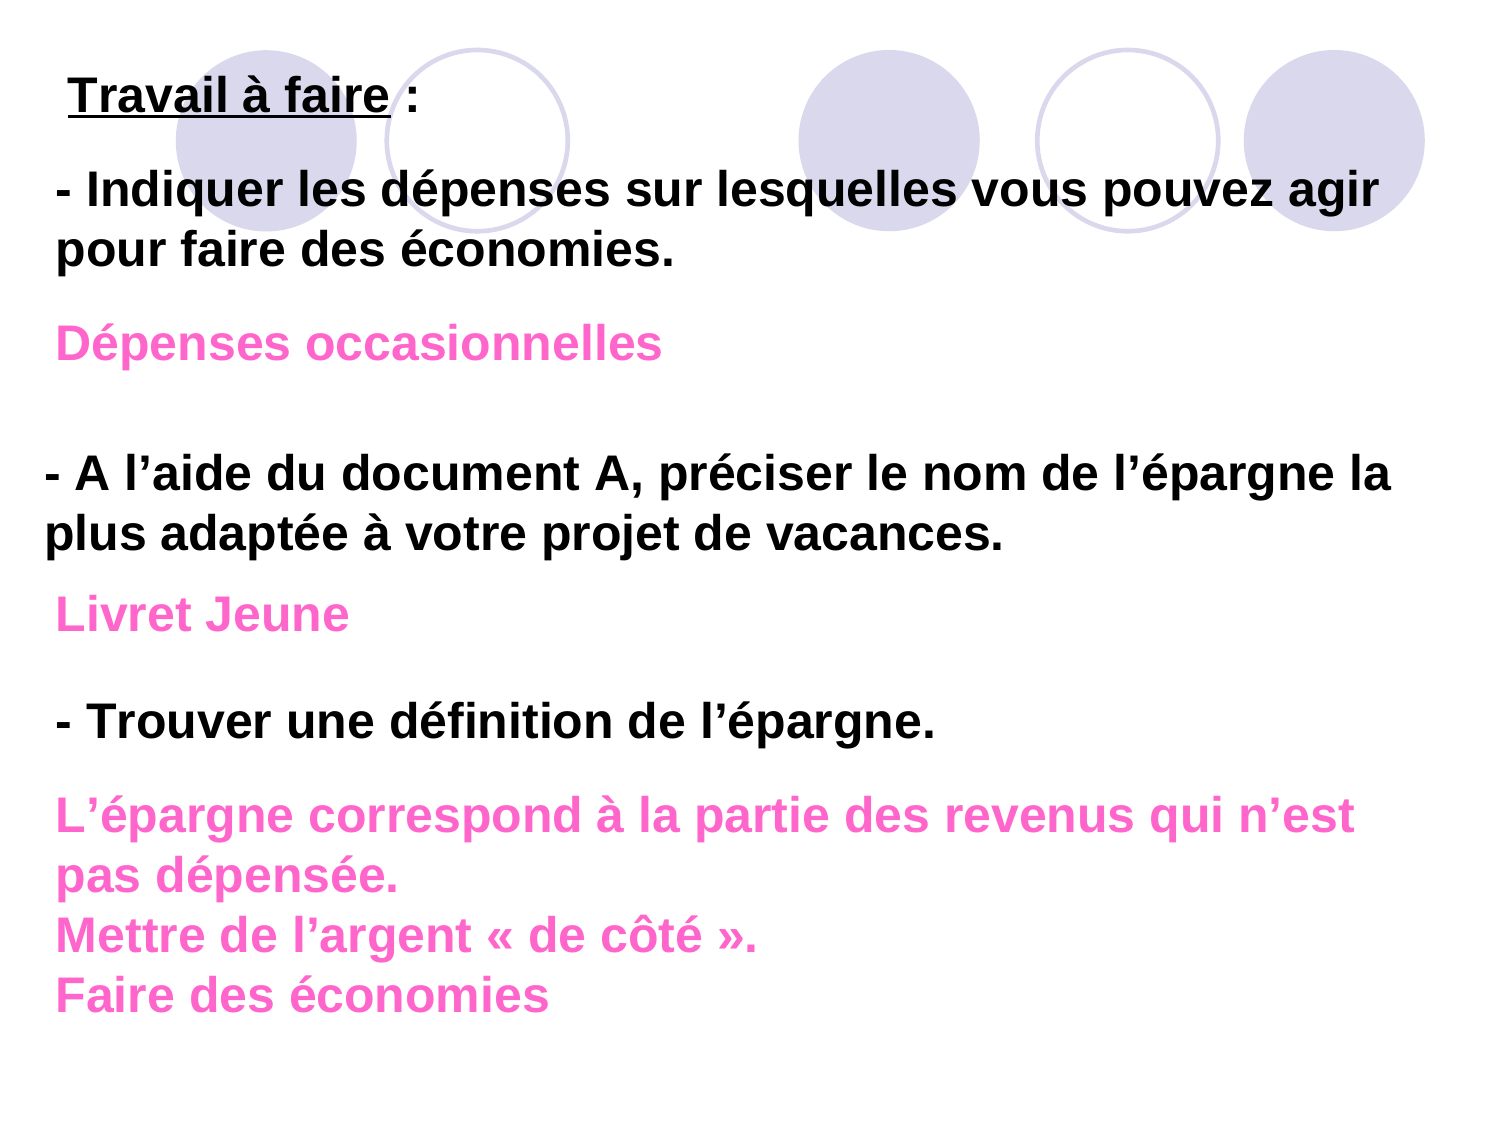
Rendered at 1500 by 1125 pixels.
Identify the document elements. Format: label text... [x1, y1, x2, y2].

text_box - Indiquer les dépenses sur lesquelles vous pouvez agir pour faire des économies. [41, 148, 1459, 285]
text_box Livret Jeune [41, 574, 727, 650]
text_box Travail à faire : [53, 54, 644, 131]
text_box Dépenses occasionnelles [41, 302, 1211, 379]
text_box L’épargne correspond à la partie des revenus qui n’est pas dépensée. Mettre de l’argent « de côté ». Faire des économies [41, 774, 1388, 1031]
text_box - Trouver une définition de l’épargne. [41, 680, 1105, 757]
text_box - A l’aide du document A, préciser le nom de l’épargne la plus adaptée à votre projet de vacances. [29, 432, 1459, 568]
